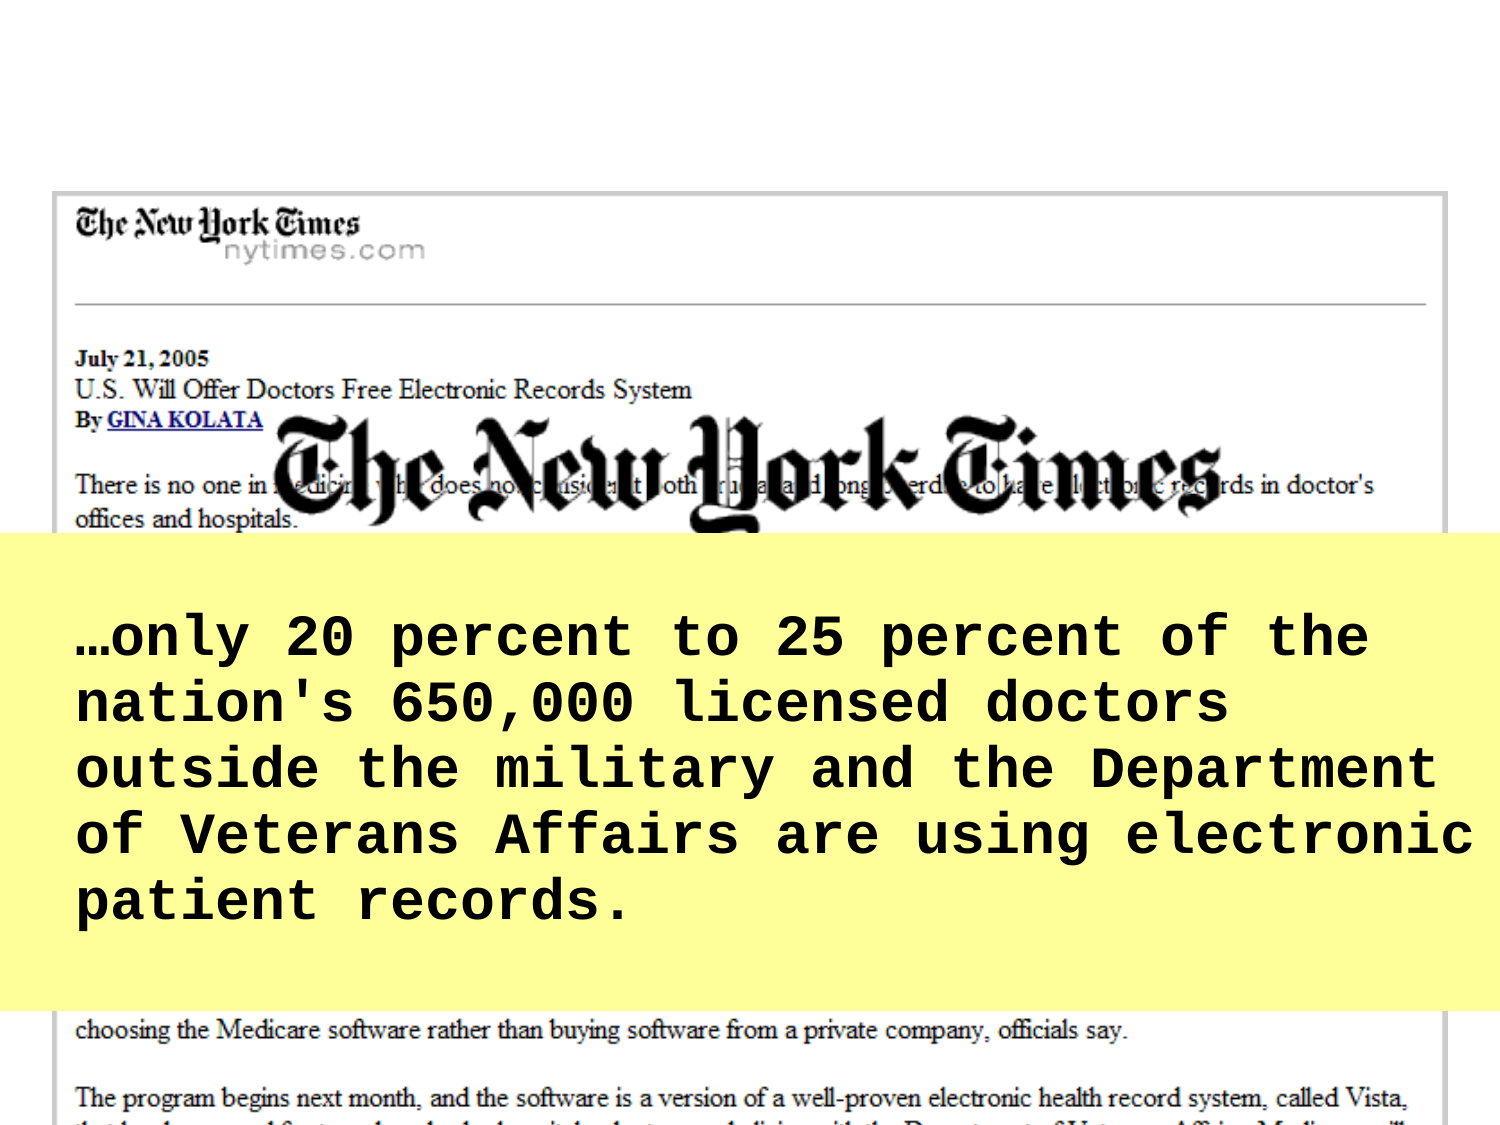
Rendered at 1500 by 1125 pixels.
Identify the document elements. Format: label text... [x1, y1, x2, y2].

picture [52, 191, 1448, 533]
picture [52, 1011, 1448, 1125]
text_box …only 20 percent to 25 percent of the nation's 650,000 licensed doctors outside the military and the Department of Veterans Affairs are using electronic patient records. [0, 533, 1500, 1011]
